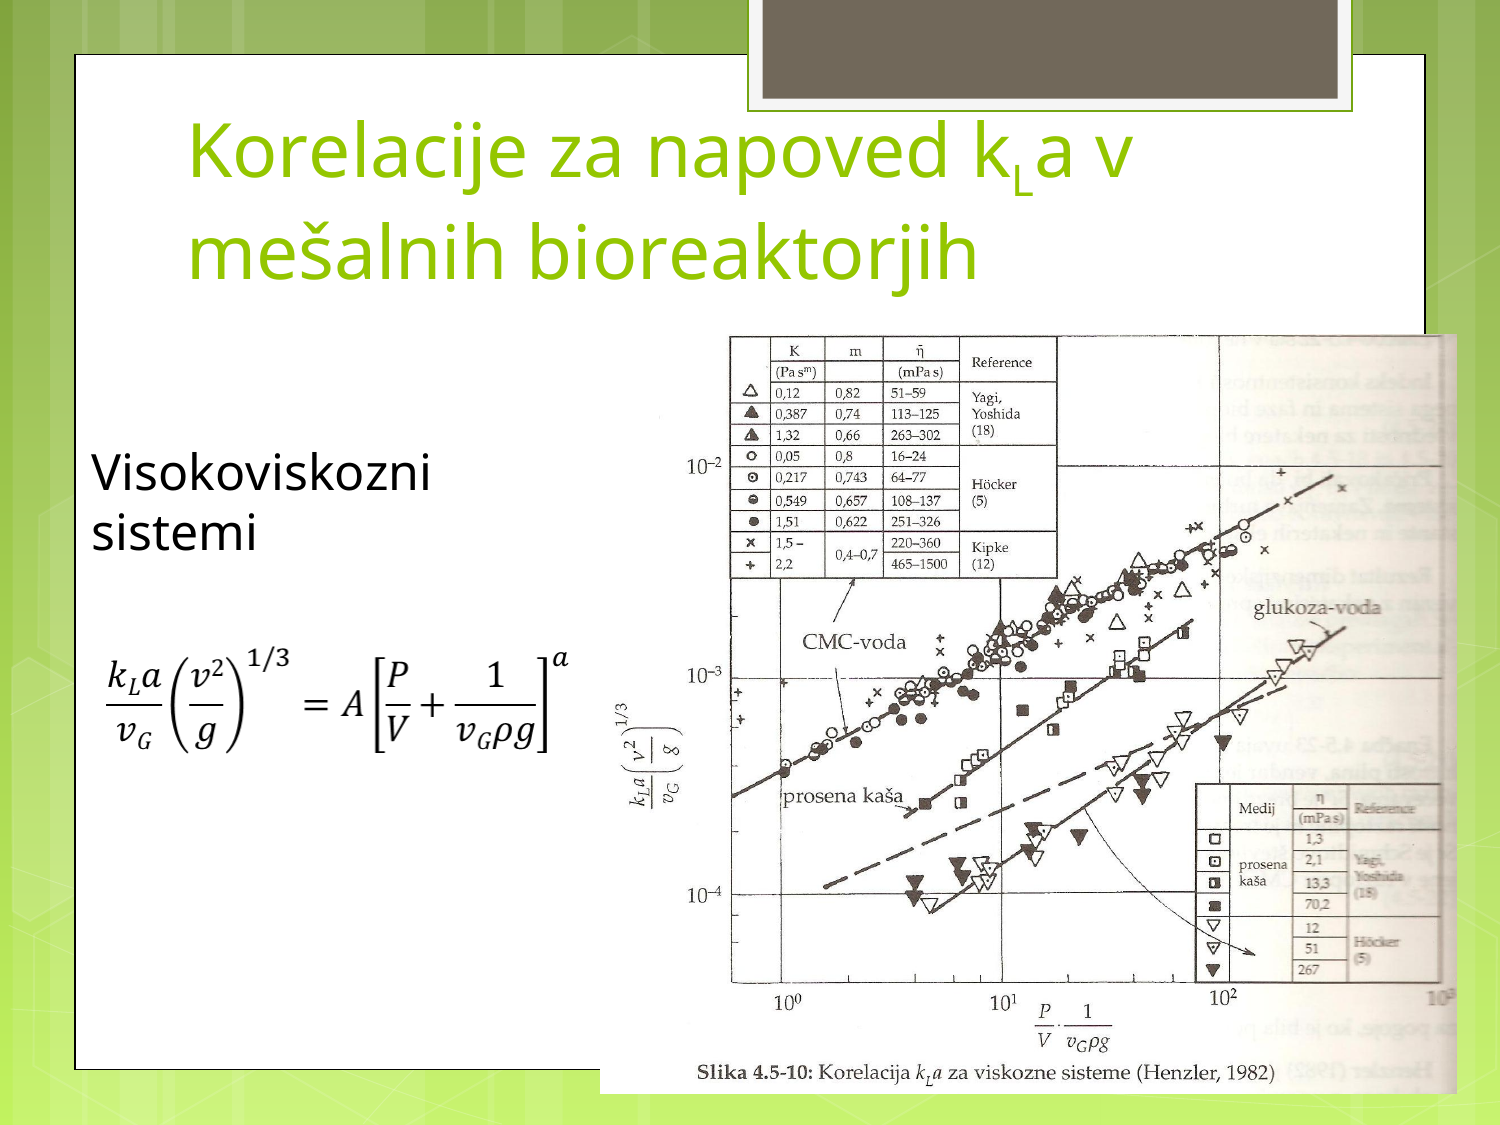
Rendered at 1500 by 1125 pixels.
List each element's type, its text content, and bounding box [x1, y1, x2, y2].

text_box Visokoviskozni sistemi [76, 432, 566, 1125]
picture [89, 633, 597, 761]
title Korelacije za napoved kLa v mešalnih bioreaktorjih [171, 95, 1324, 303]
text_box [600, 334, 1457, 1095]
